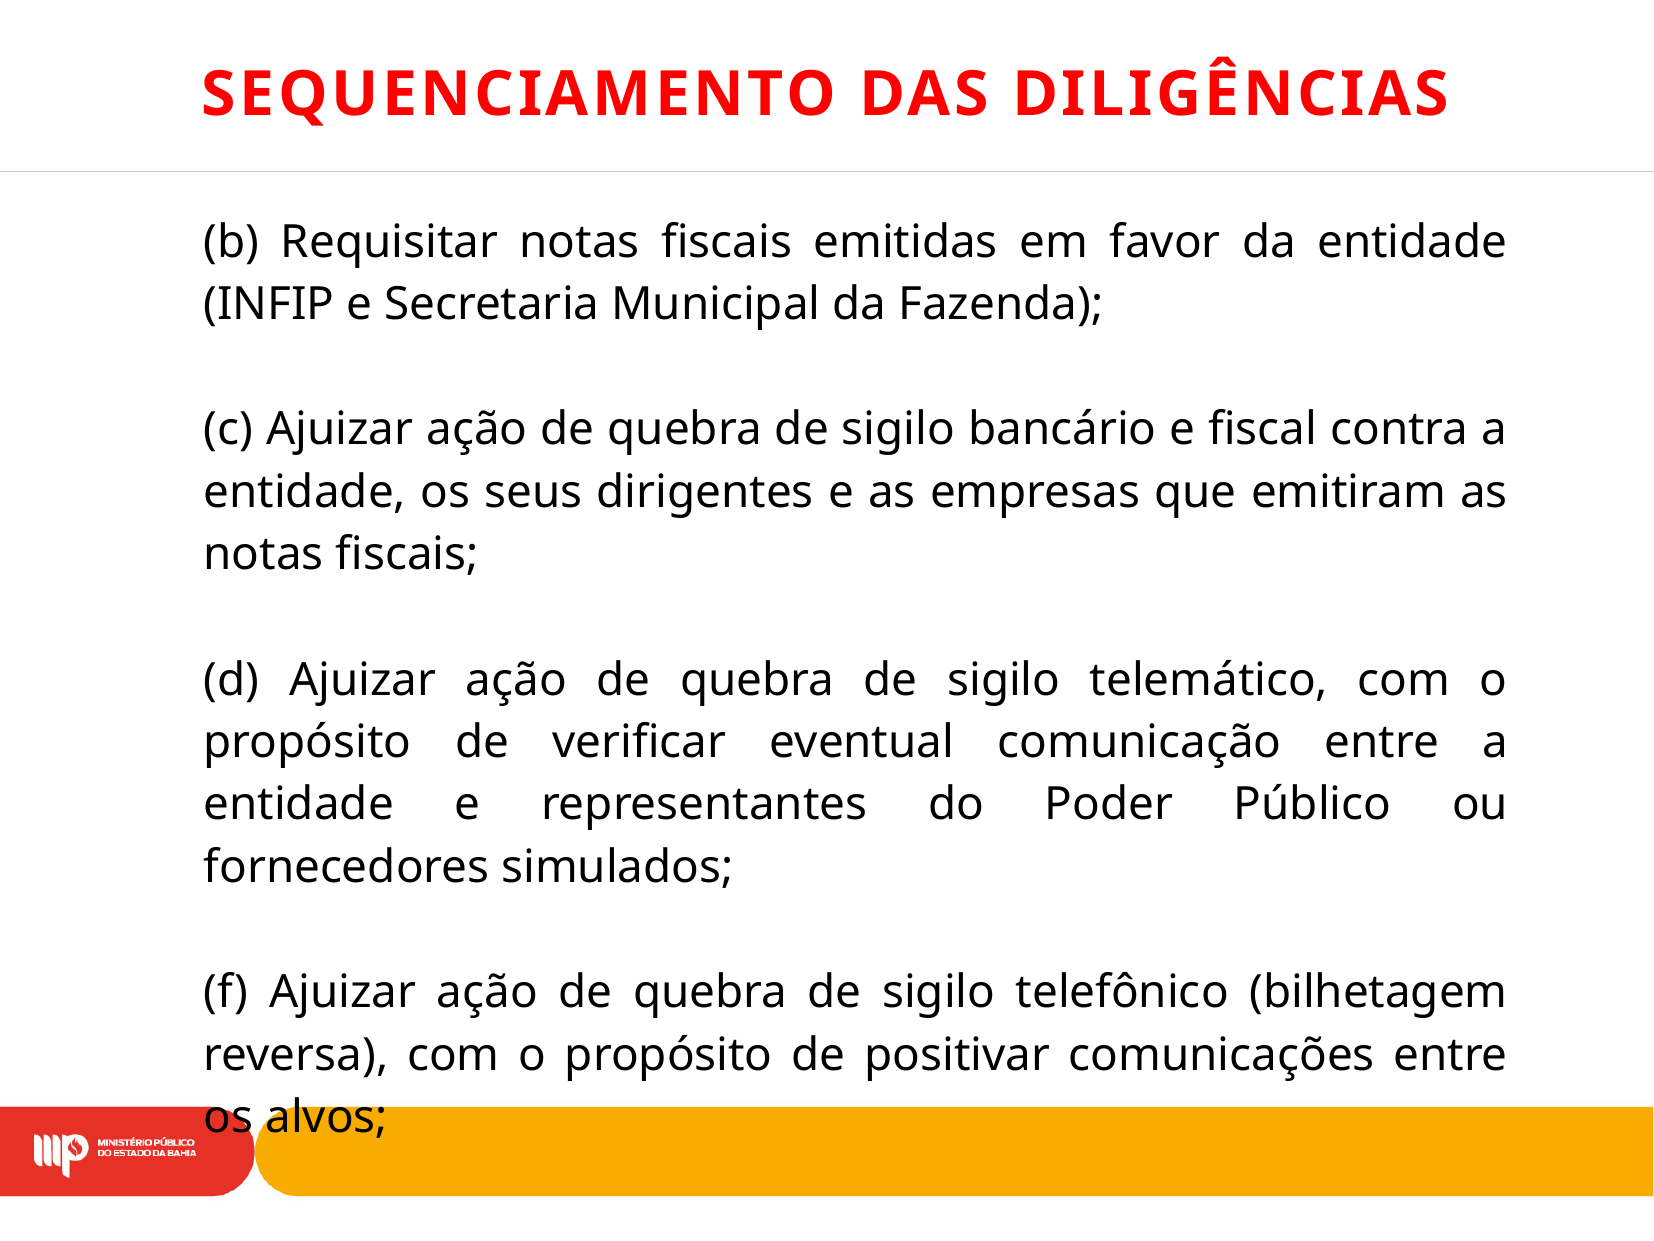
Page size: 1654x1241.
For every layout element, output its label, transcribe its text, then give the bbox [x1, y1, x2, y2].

picture [0, 1101, 1654, 1241]
text_box (b) Requisitar notas fiscais emitidas em favor da entidade (INFIP e Secretaria Municipal da Fazenda); (c) Ajuizar ação de quebra de sigilo bancário e fiscal contra a entidade, os seus dirigentes e as empresas que emitiram as notas fiscais; (d) Ajuizar ação de quebra de sigilo telemático, com o propósito de verificar eventual comunicação entre a entidade e representantes do Poder Público ou fornecedores simulados; (f) Ajuizar ação de quebra de sigilo telefônico (bilhetagem reversa), com o propósito de positivar comunicações entre os alvos; [188, 200, 1524, 1102]
text_box SEQUENCIAMENTO DAS DILIGÊNCIAS [0, 41, 1654, 135]
